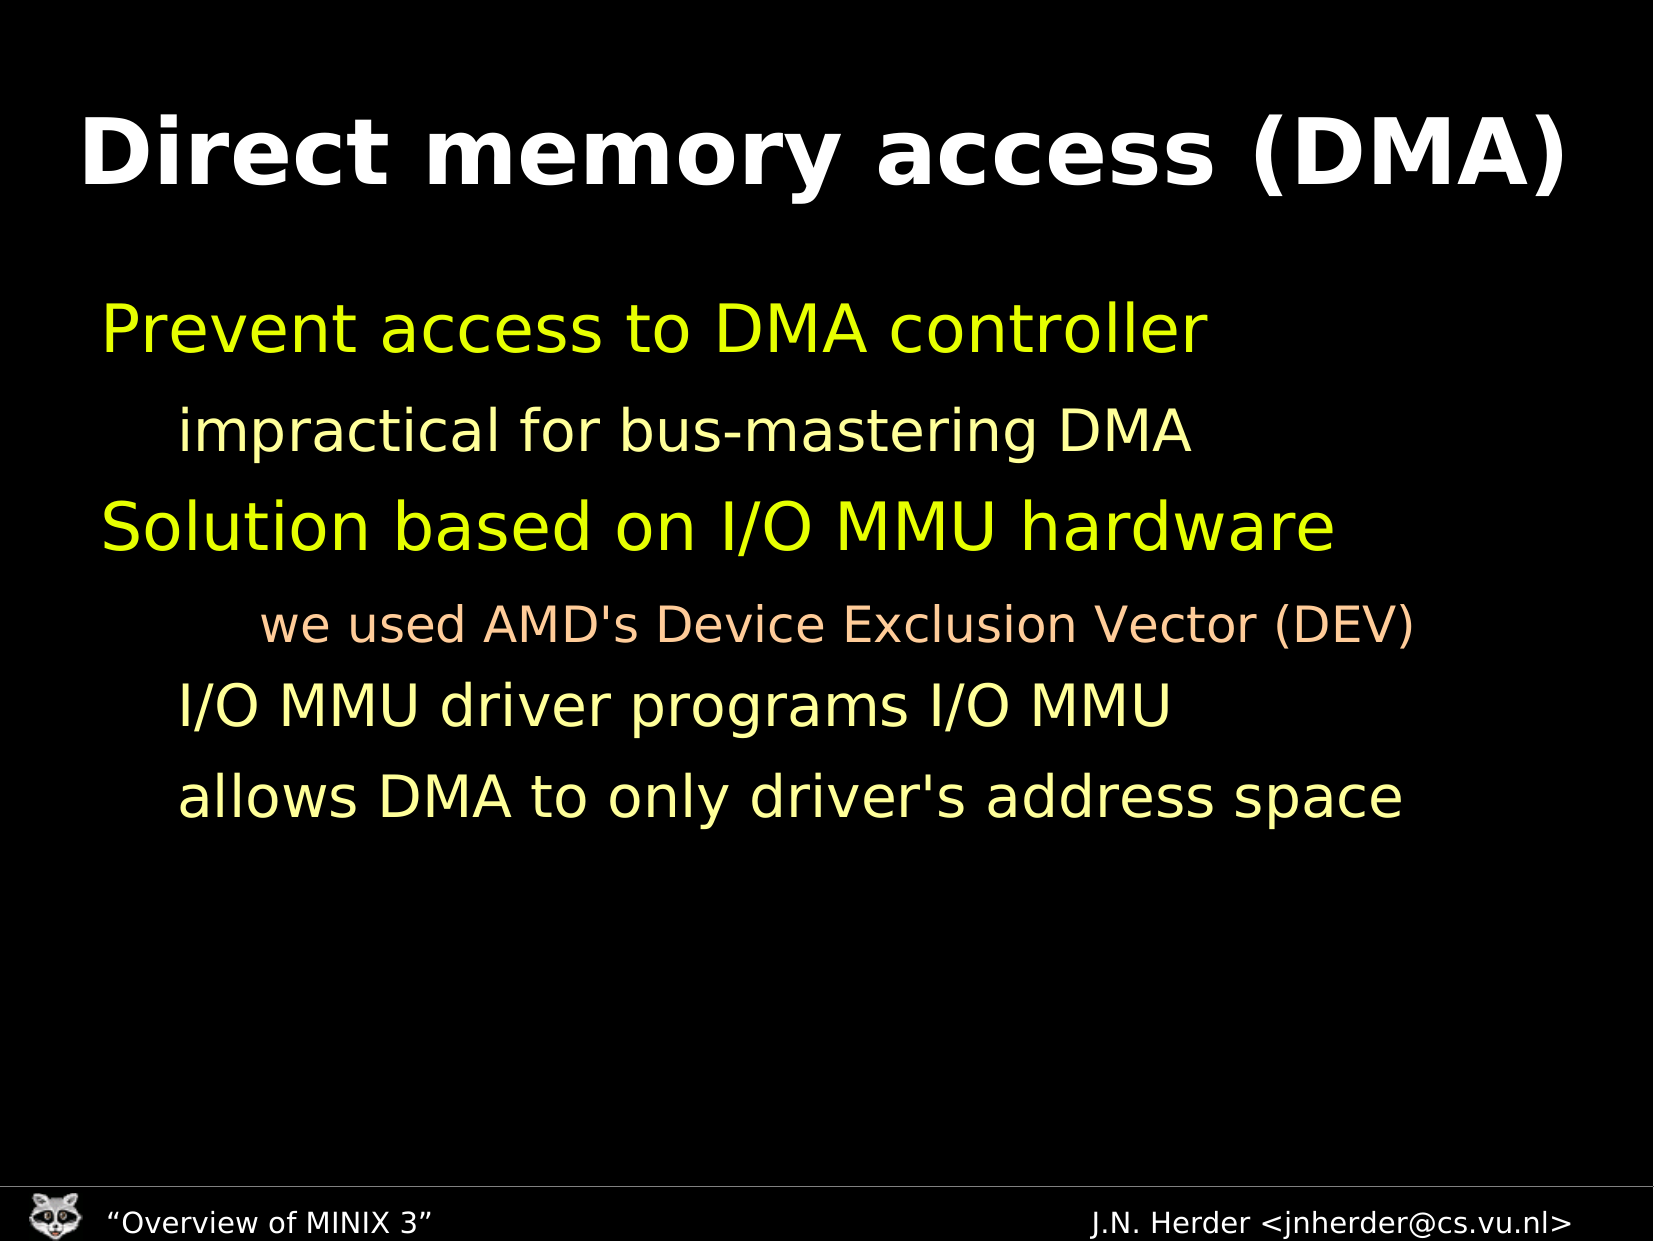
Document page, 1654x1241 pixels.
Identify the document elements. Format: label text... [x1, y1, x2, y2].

list Prevent access to DMA controller impractical for bus-mastering DMA Solution based on I/O MMU hardware we used AMD's Device Exclusion Vector (DEV) I/O MMU driver programs I/O MMU allows DMA to only driver's address space [82, 290, 1571, 1109]
picture [29, 1193, 83, 1241]
title Direct memory access (DMA) [75, 43, 1576, 263]
